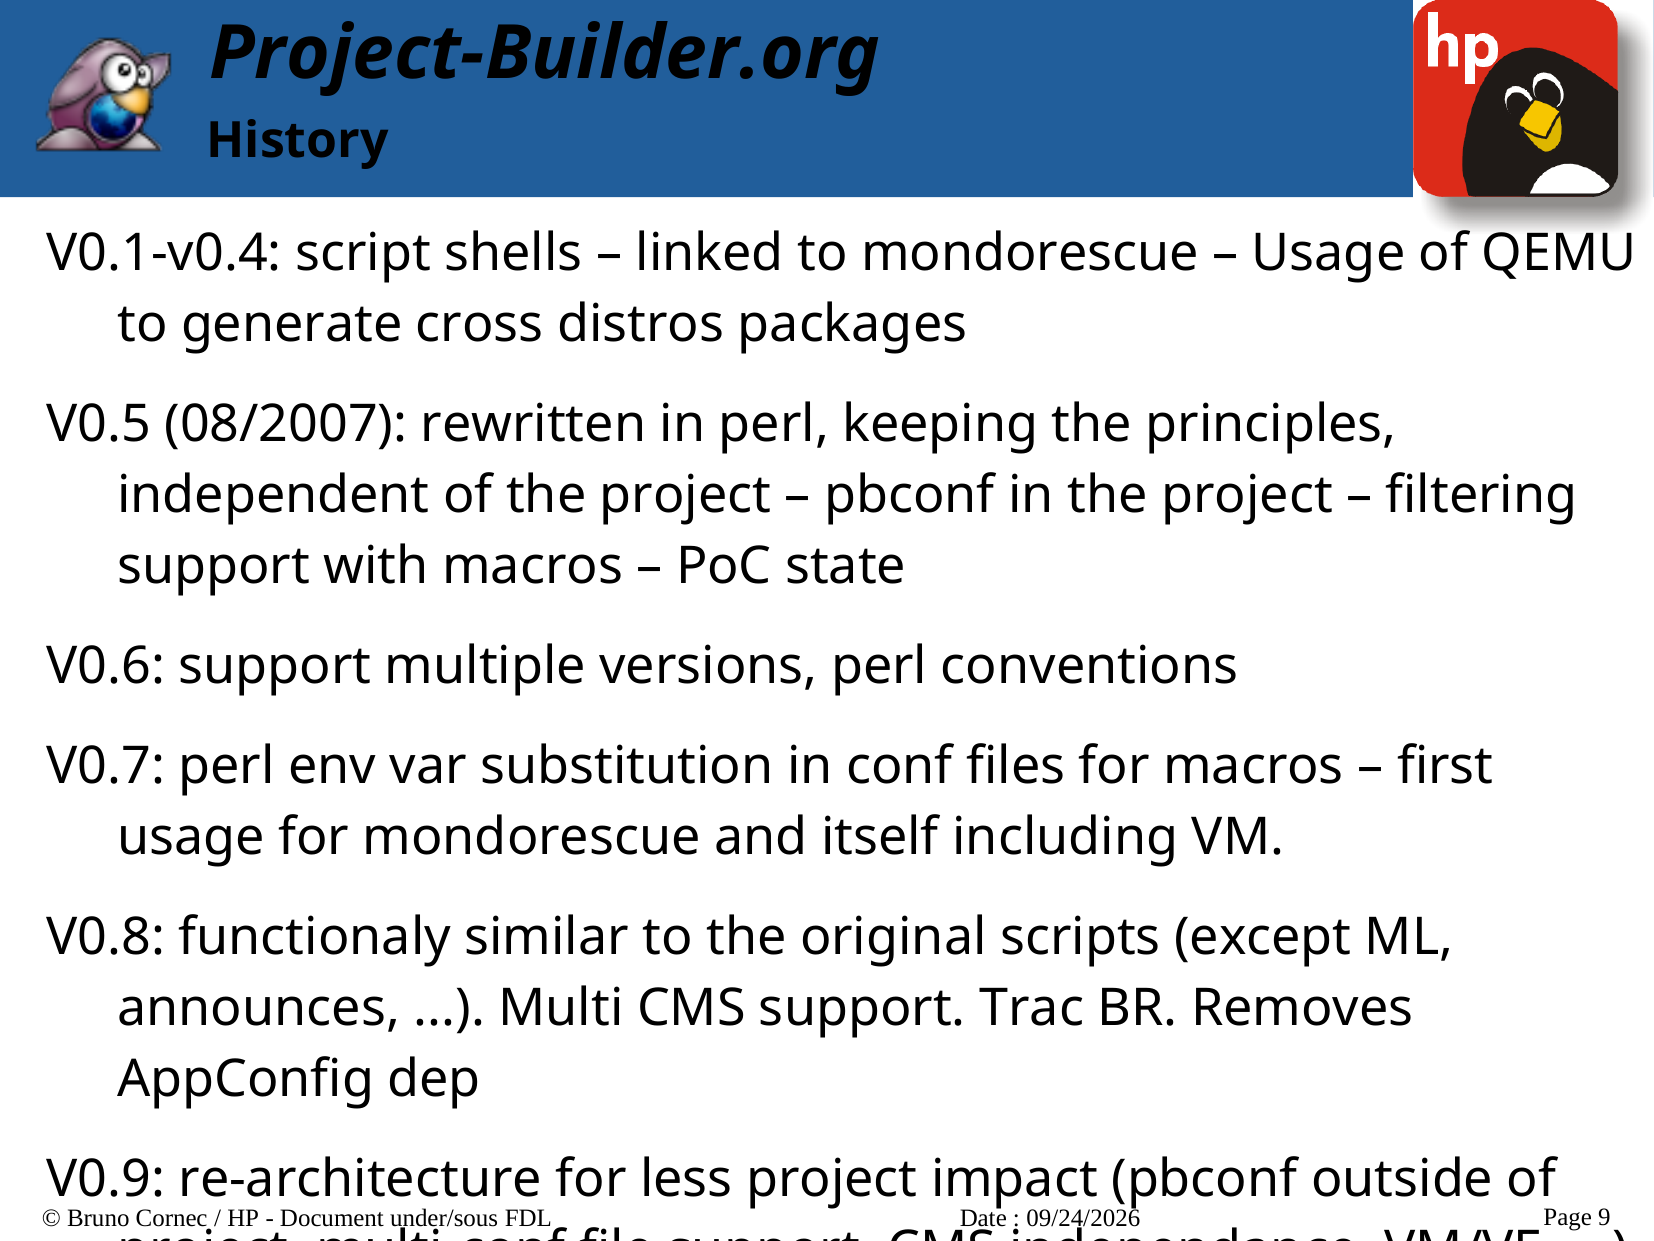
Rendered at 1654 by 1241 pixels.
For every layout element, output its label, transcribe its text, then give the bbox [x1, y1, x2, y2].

picture [0, 0, 211, 199]
title History [206, 59, 1121, 221]
list V0.1-v0.4: script shells – linked to mondorescue – Usage of QEMU to generate cross distros packages V0.5 (08/2007): rewritten in perl, keeping the principles, independent of the project – pbconf in the project – filtering support with macros – PoC state V0.6: support multiple versions, perl conventions V0.7: perl env var substitution in conf files for macros – first usage for mondorescue and itself including VM. V0.8: functionaly similar to the original scripts (except ML, announces, ...). Multi CMS support. Trac BR. Removes AppConfig dep V0.9: re-architecture for less project impact (pbconf outside of project, multi-conf file support, CMS independance, VM/VE, ...) [34, 215, 1642, 1210]
picture [1413, 0, 1654, 235]
